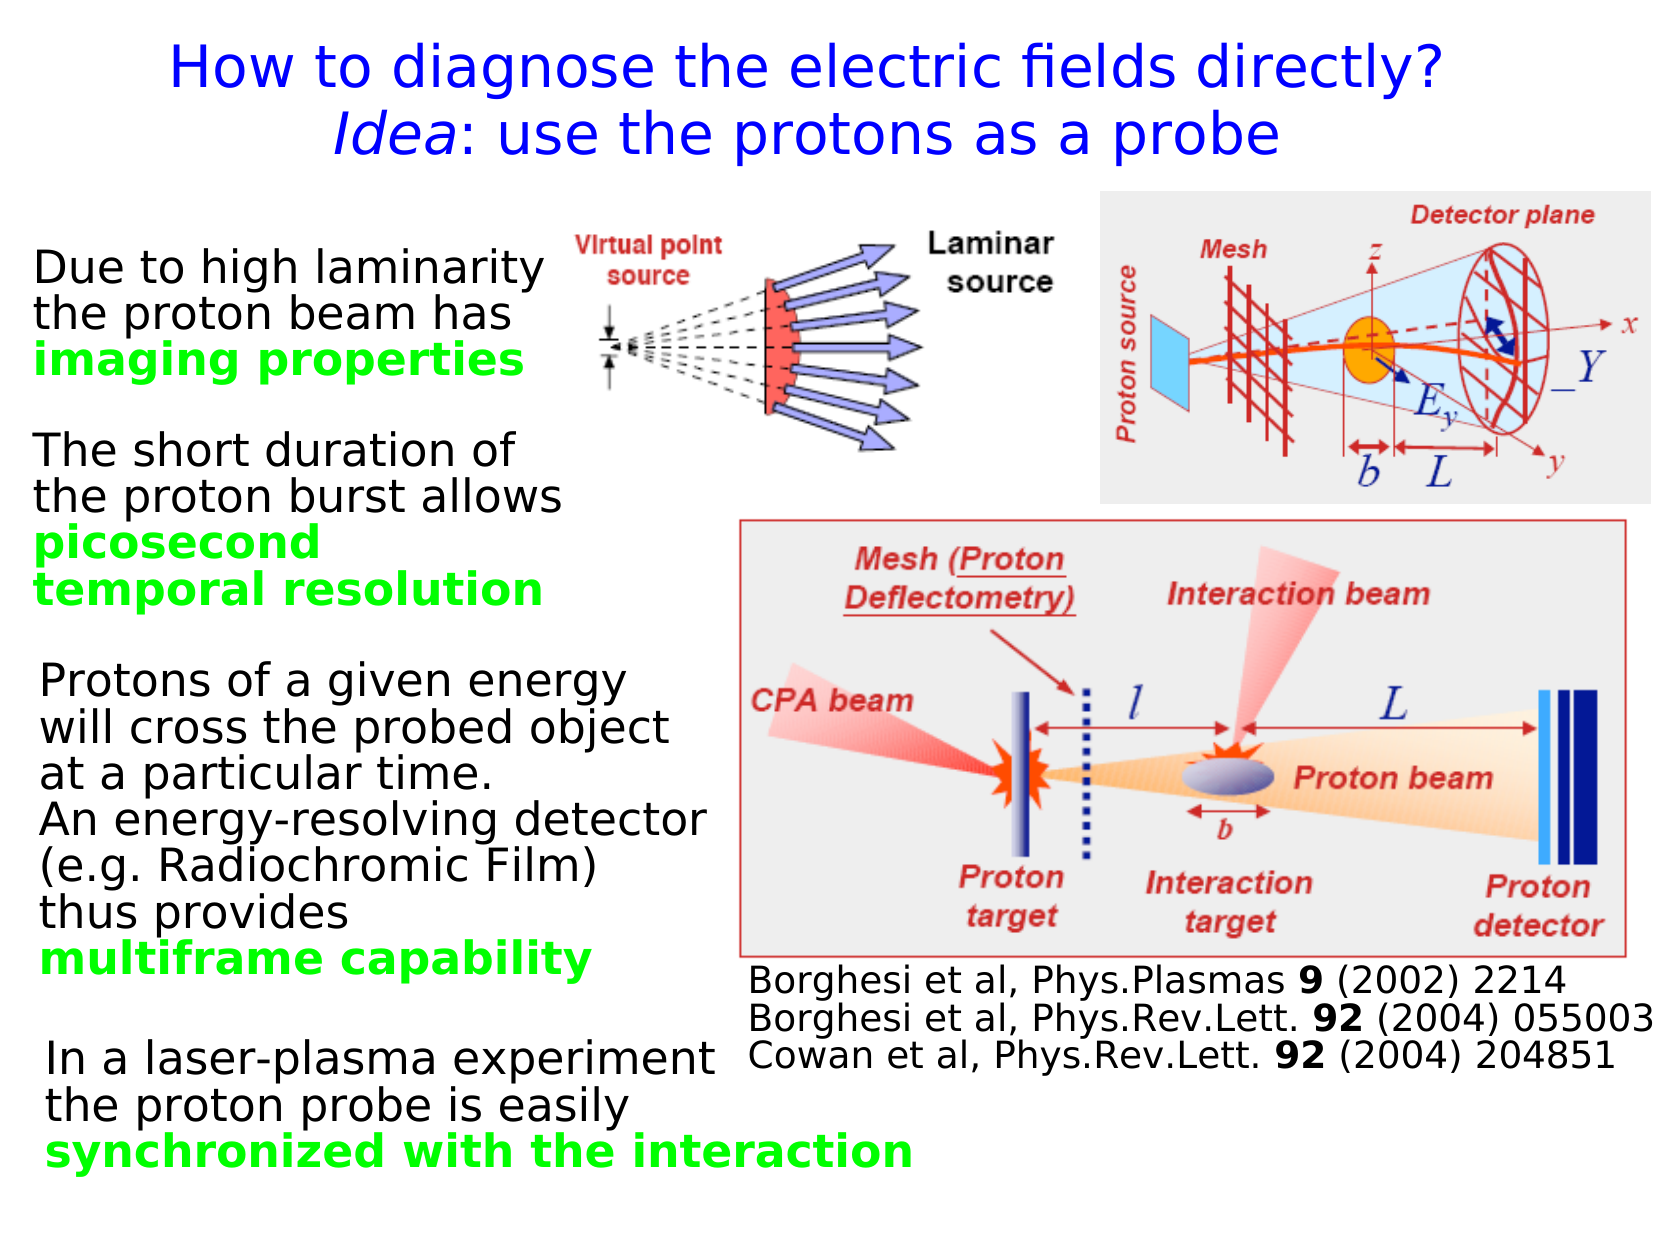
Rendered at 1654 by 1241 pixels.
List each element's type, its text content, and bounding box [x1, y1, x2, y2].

text_box In a laser-plasma experiment the proton probe is easily synchronized with the interaction [29, 1030, 913, 1191]
text_box The short duration of the proton burst allows picosecond temporal resolution [18, 422, 569, 629]
picture [732, 514, 1633, 955]
text_box Borghesi et al, Phys.Plasmas 9 (2002) 2214 Borghesi et al, Phys.Rev.Lett. 92 (2004) 055003 Cowan et al, Phys.Rev.Lett. 92 (2004) 204851 [732, 955, 1654, 1090]
picture [1100, 191, 1651, 504]
text_box Due to high laminarity the proton beam has imaging properties [18, 238, 552, 400]
text_box How to diagnose the electric fields directly? Idea: use the protons as a probe [154, 27, 1461, 176]
text_box Protons of a given energy will cross the probed object at a particular time. An energy-resolving detector (e.g. Radiochromic Film) thus provides multiframe capability [23, 652, 711, 999]
picture [551, 210, 1078, 476]
